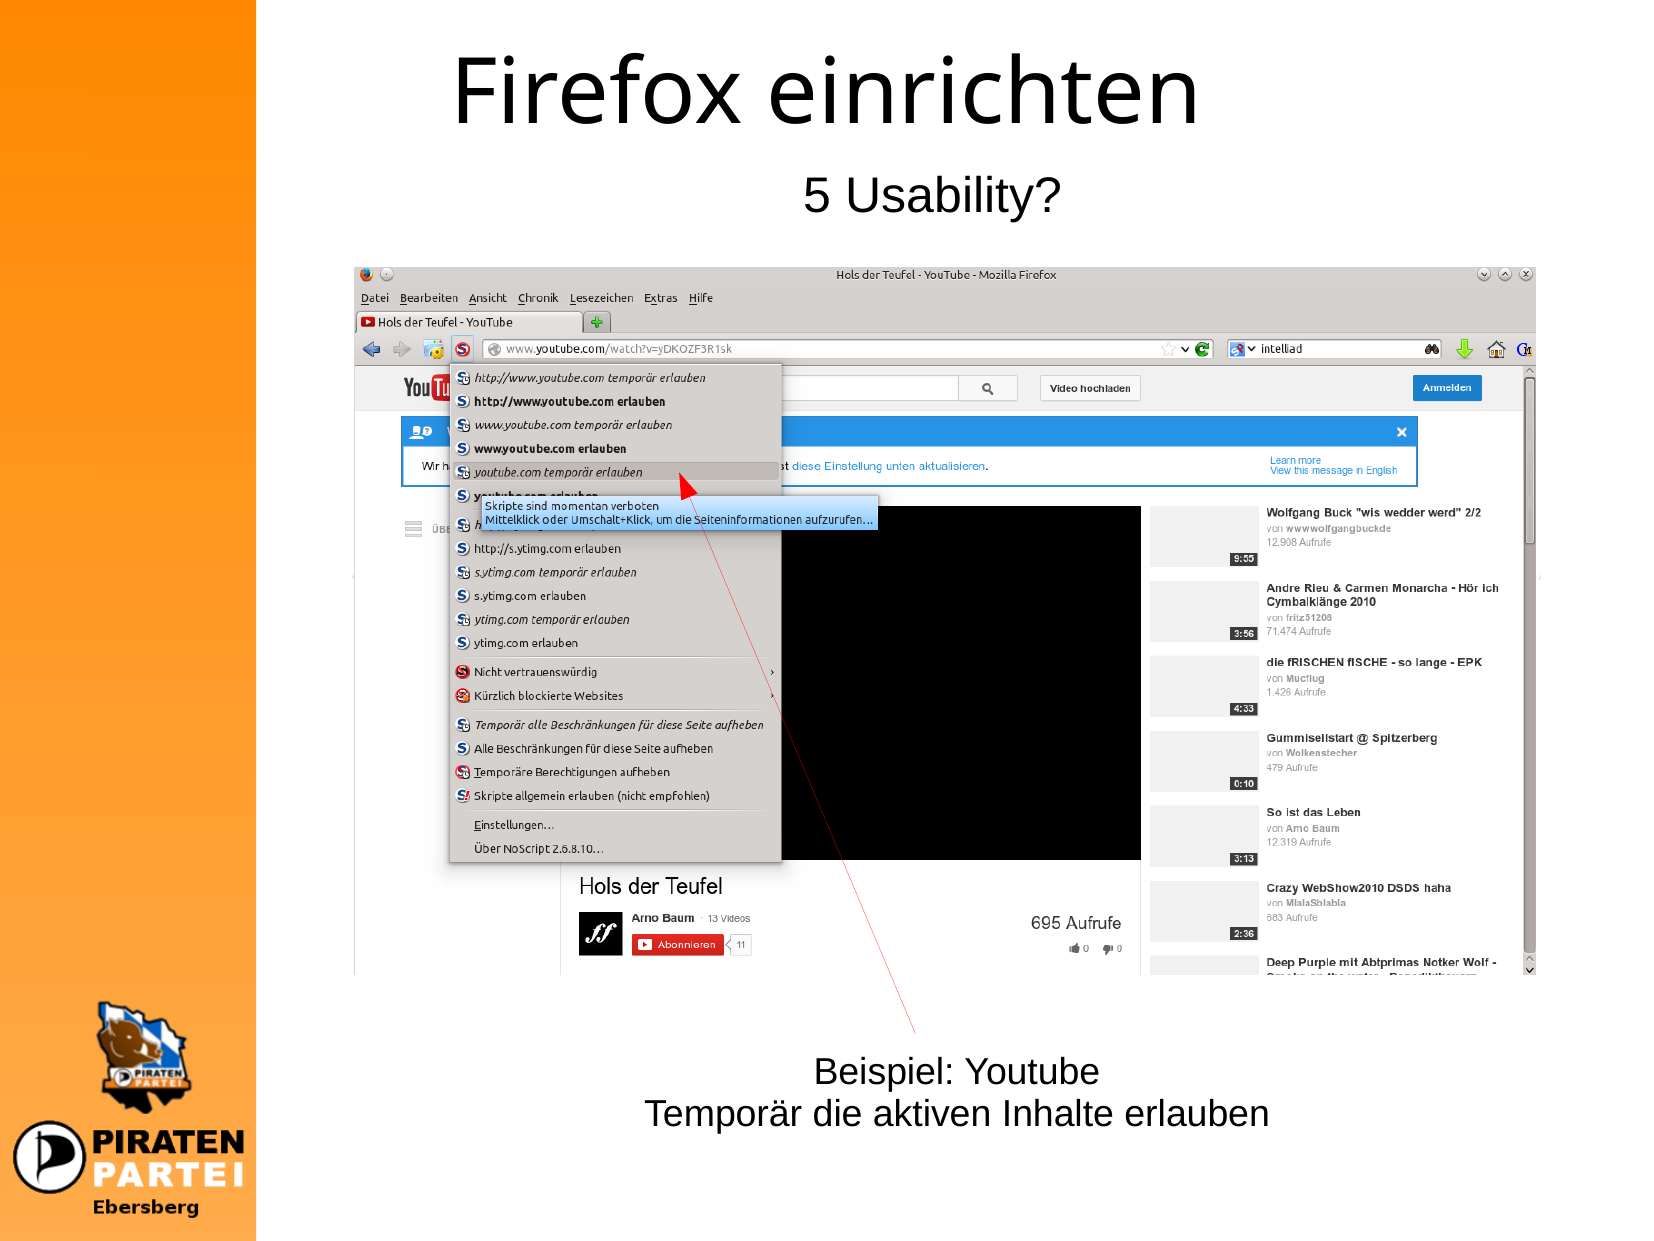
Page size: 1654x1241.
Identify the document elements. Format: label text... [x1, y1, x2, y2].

title Firefox einrichten [82, 0, 1571, 192]
picture [0, 0, 1654, 1241]
text_box Beispiel: Youtube Temporär die aktiven Inhalte erlauben [319, 1033, 1595, 1152]
subtitle 5 Usability? [295, 135, 1571, 254]
